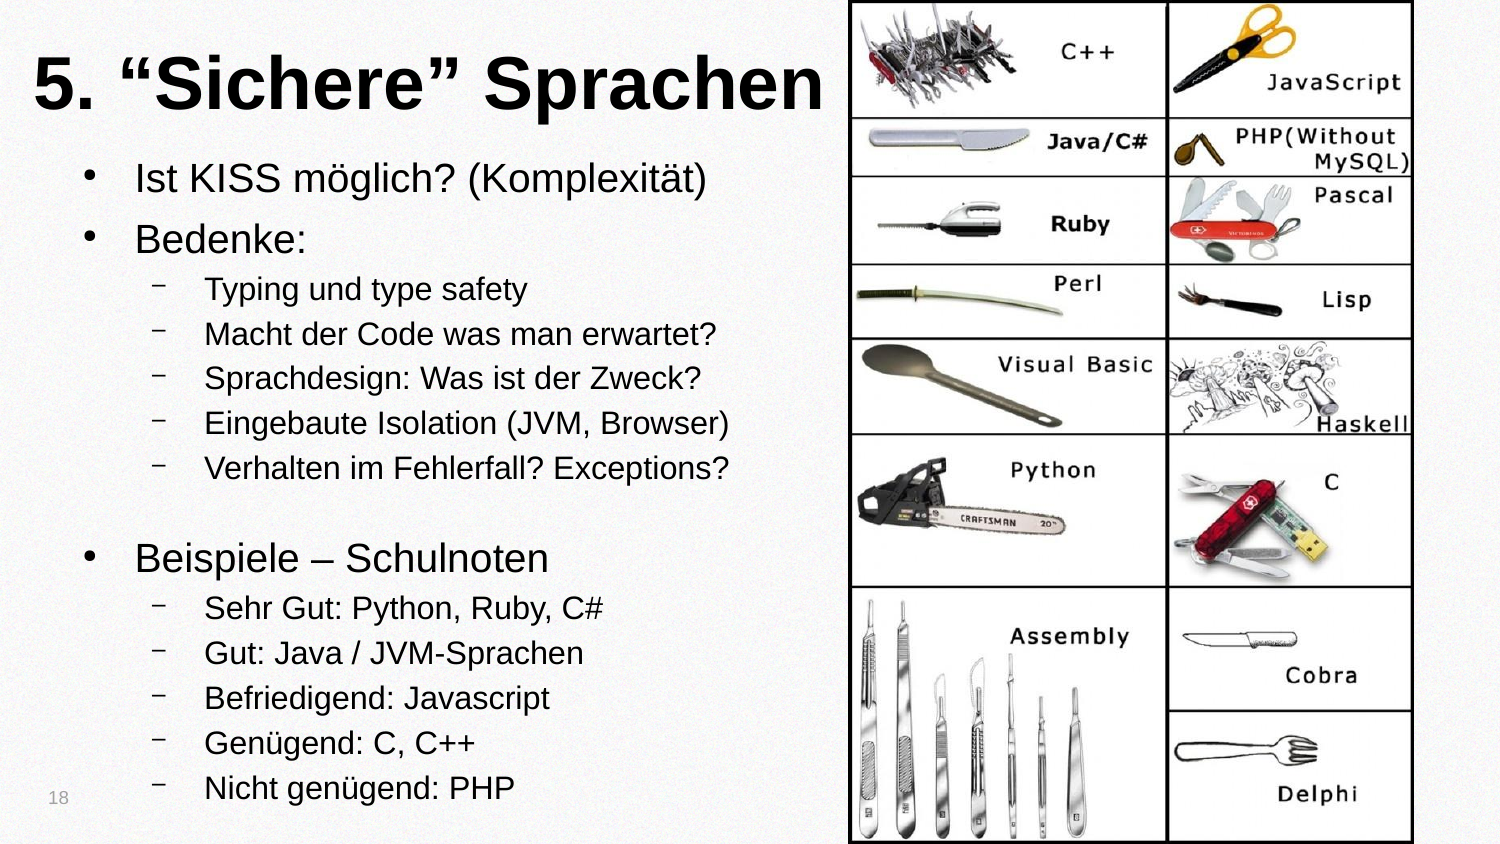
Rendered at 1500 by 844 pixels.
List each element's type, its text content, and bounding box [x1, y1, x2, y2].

title 5. “Sichere” Sprachen [0, 13, 848, 155]
list Ist KISS möglich? (Komplexität) Bedenke: Typing und type safety Macht der Code was man erwartet? Sprachdesign: Was ist der Zweck? Eingebaute Isolation (JVM, Browser) Verhalten im Fehlerfall? Exceptions? Beispiele – Schulnoten Sehr Gut: Python, Ruby, C# Gut: Java / JVM-Sprachen Befriedigend: Javascript Genügend: C, C++ Nicht genügend: PHP [65, 155, 848, 811]
picture [0, 0, 1500, 844]
slide_number <number> [33, 764, 126, 830]
